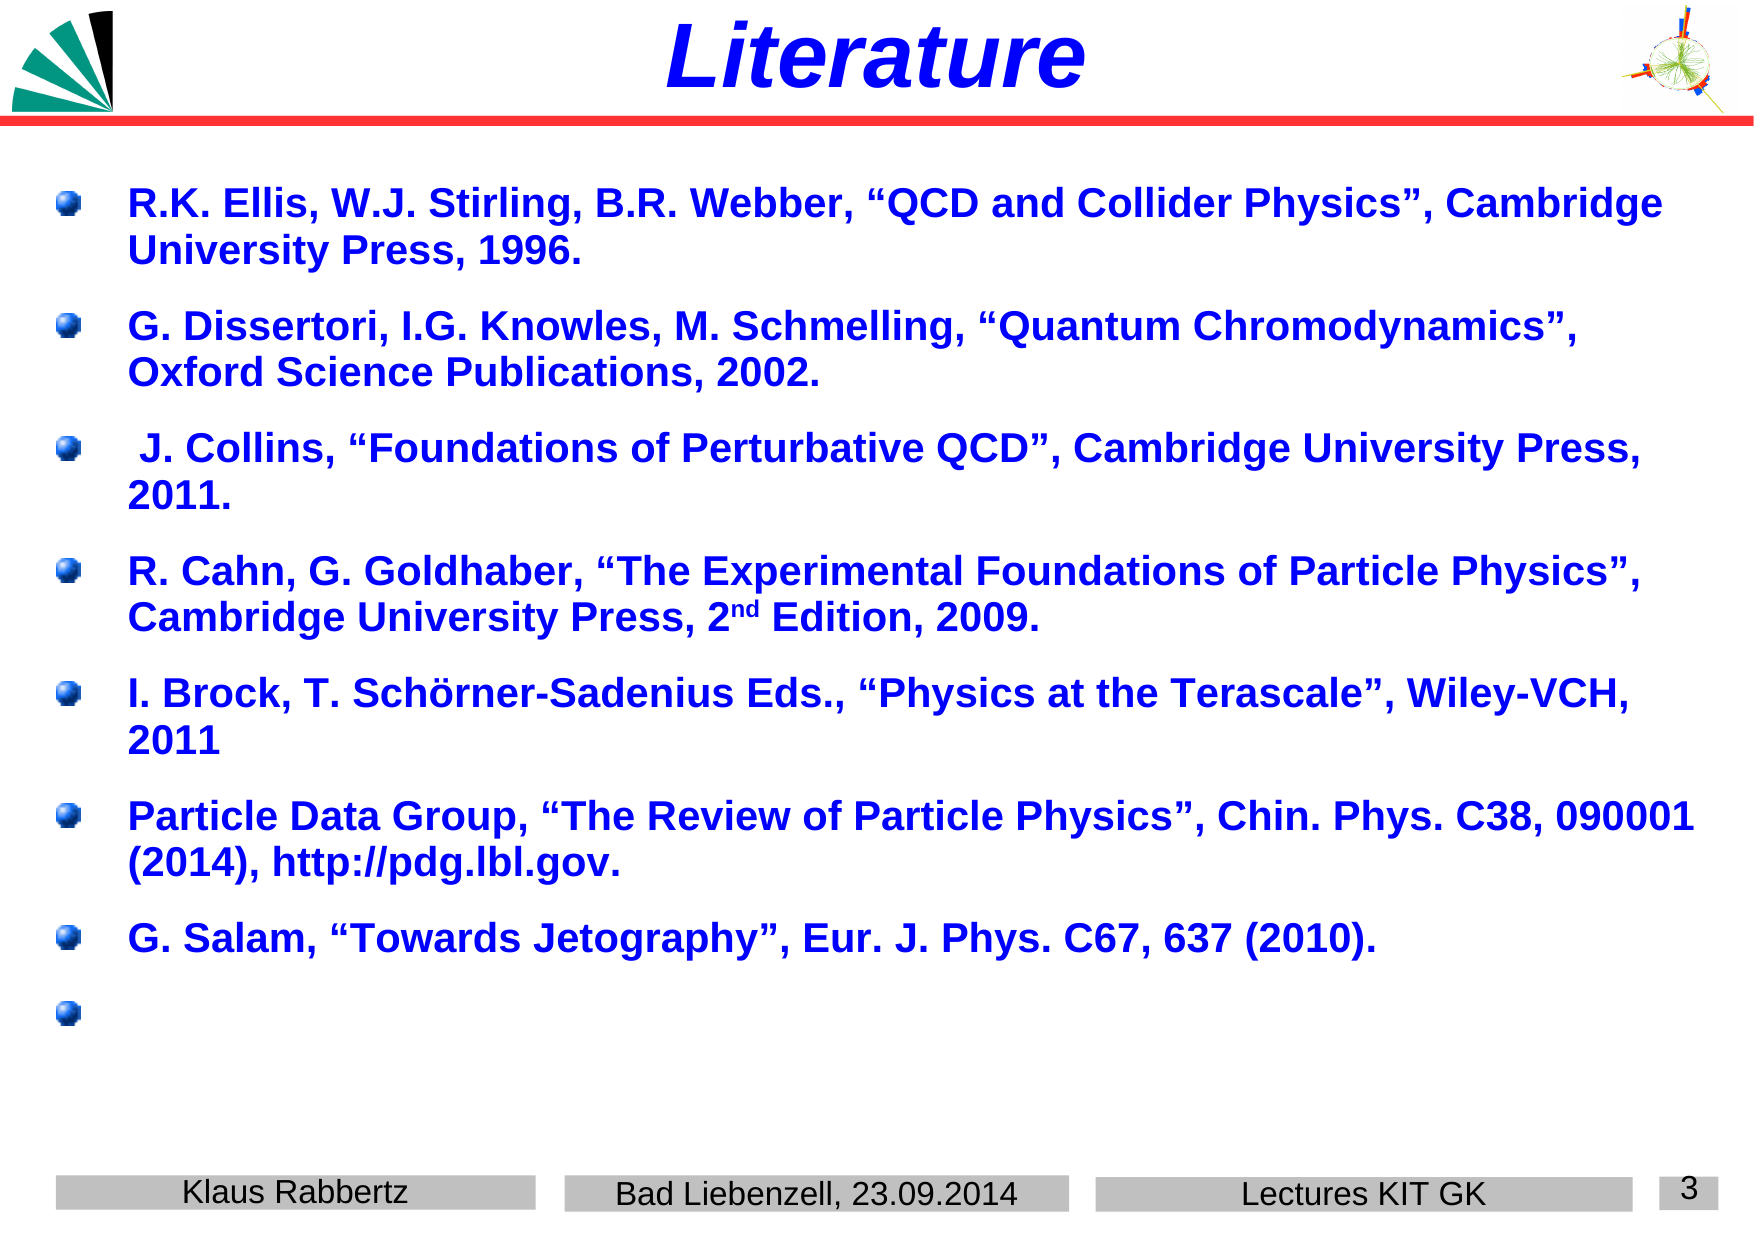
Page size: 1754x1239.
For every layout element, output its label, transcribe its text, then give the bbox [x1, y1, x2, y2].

picture [1622, 5, 1738, 113]
list R.K. Ellis, W.J. Stirling, B.R. Webber, “QCD and Collider Physics”, Cambridge University Press, 1996. G. Dissertori, I.G. Knowles, M. Schmelling, “Quantum Chromodynamics”, Oxford Science Publications, 2002. J. Collins, “Foundations of Perturbative QCD”, Cambridge University Press, 2011. R. Cahn, G. Goldhaber, “The Experimental Foundations of Particle Physics”, Cambridge University Press, 2nd Edition, 2009. I. Brock, T. Schörner-Sadenius Eds., “Physics at the Terascale”, Wiley-VCH, 2011 Particle Data Group, “The Review of Particle Physics”, Chin. Phys. C38, 090001 (2014), http://pdg.lbl.gov. G. Salam, “Towards Jetography”, Eur. J. Phys. C67, 637 (2010). [44, 179, 1716, 1047]
title Literature [153, 0, 1600, 113]
picture [12, 11, 113, 113]
